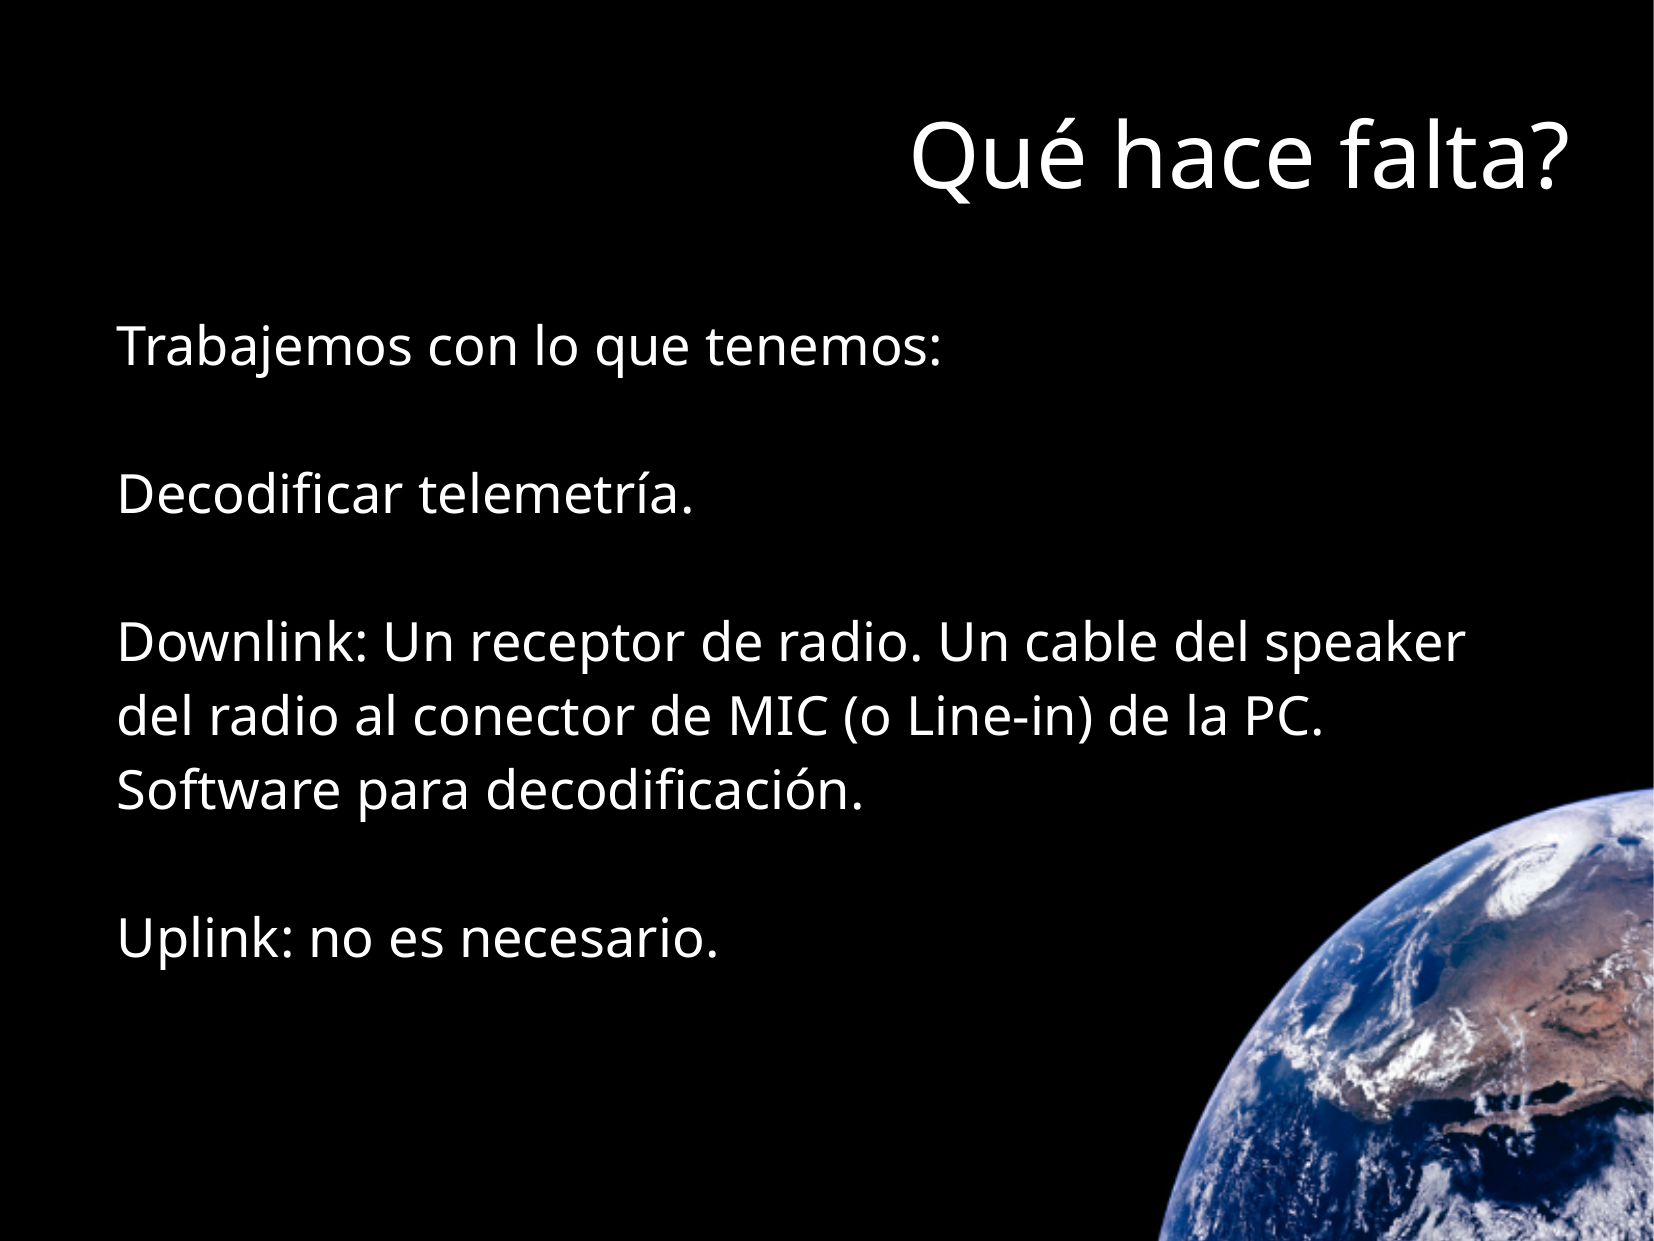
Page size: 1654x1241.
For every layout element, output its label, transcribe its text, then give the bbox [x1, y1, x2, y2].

text_box Trabajemos con lo que tenemos: Decodificar telemetría. Downlink: Un receptor de radio. Un cable del speaker del radio al conector de MIC (o Line-in) de la PC. Software para decodificación. Uplink: no es necesario. [66, 300, 1492, 1048]
picture [0, 0, 1654, 1241]
title Qué hace falta? [82, 49, 1571, 257]
